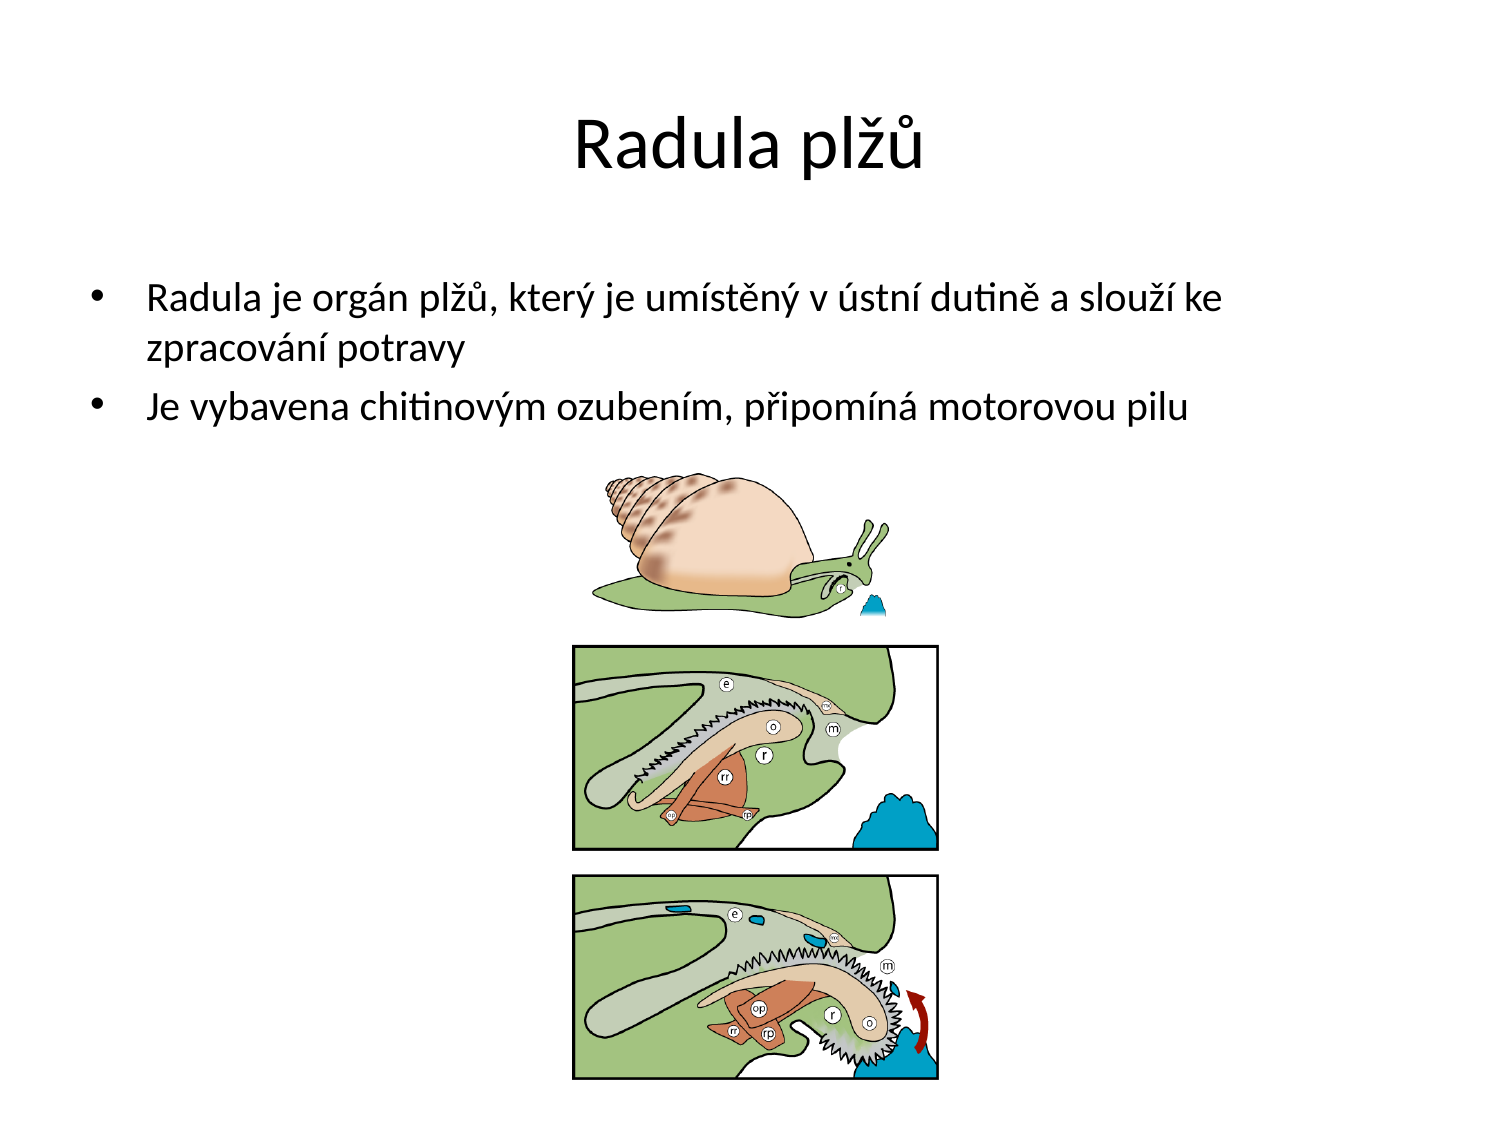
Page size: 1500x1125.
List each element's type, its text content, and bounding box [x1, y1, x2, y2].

list Radula je orgán plžů, který je umístěný v ústní dutině a slouží ke zpracování potravy Je vybavena chitinovým ozubením, připomíná motorovou pilu [75, 262, 1425, 1005]
picture [572, 473, 939, 1080]
title Radula plžů [75, 45, 1425, 233]
